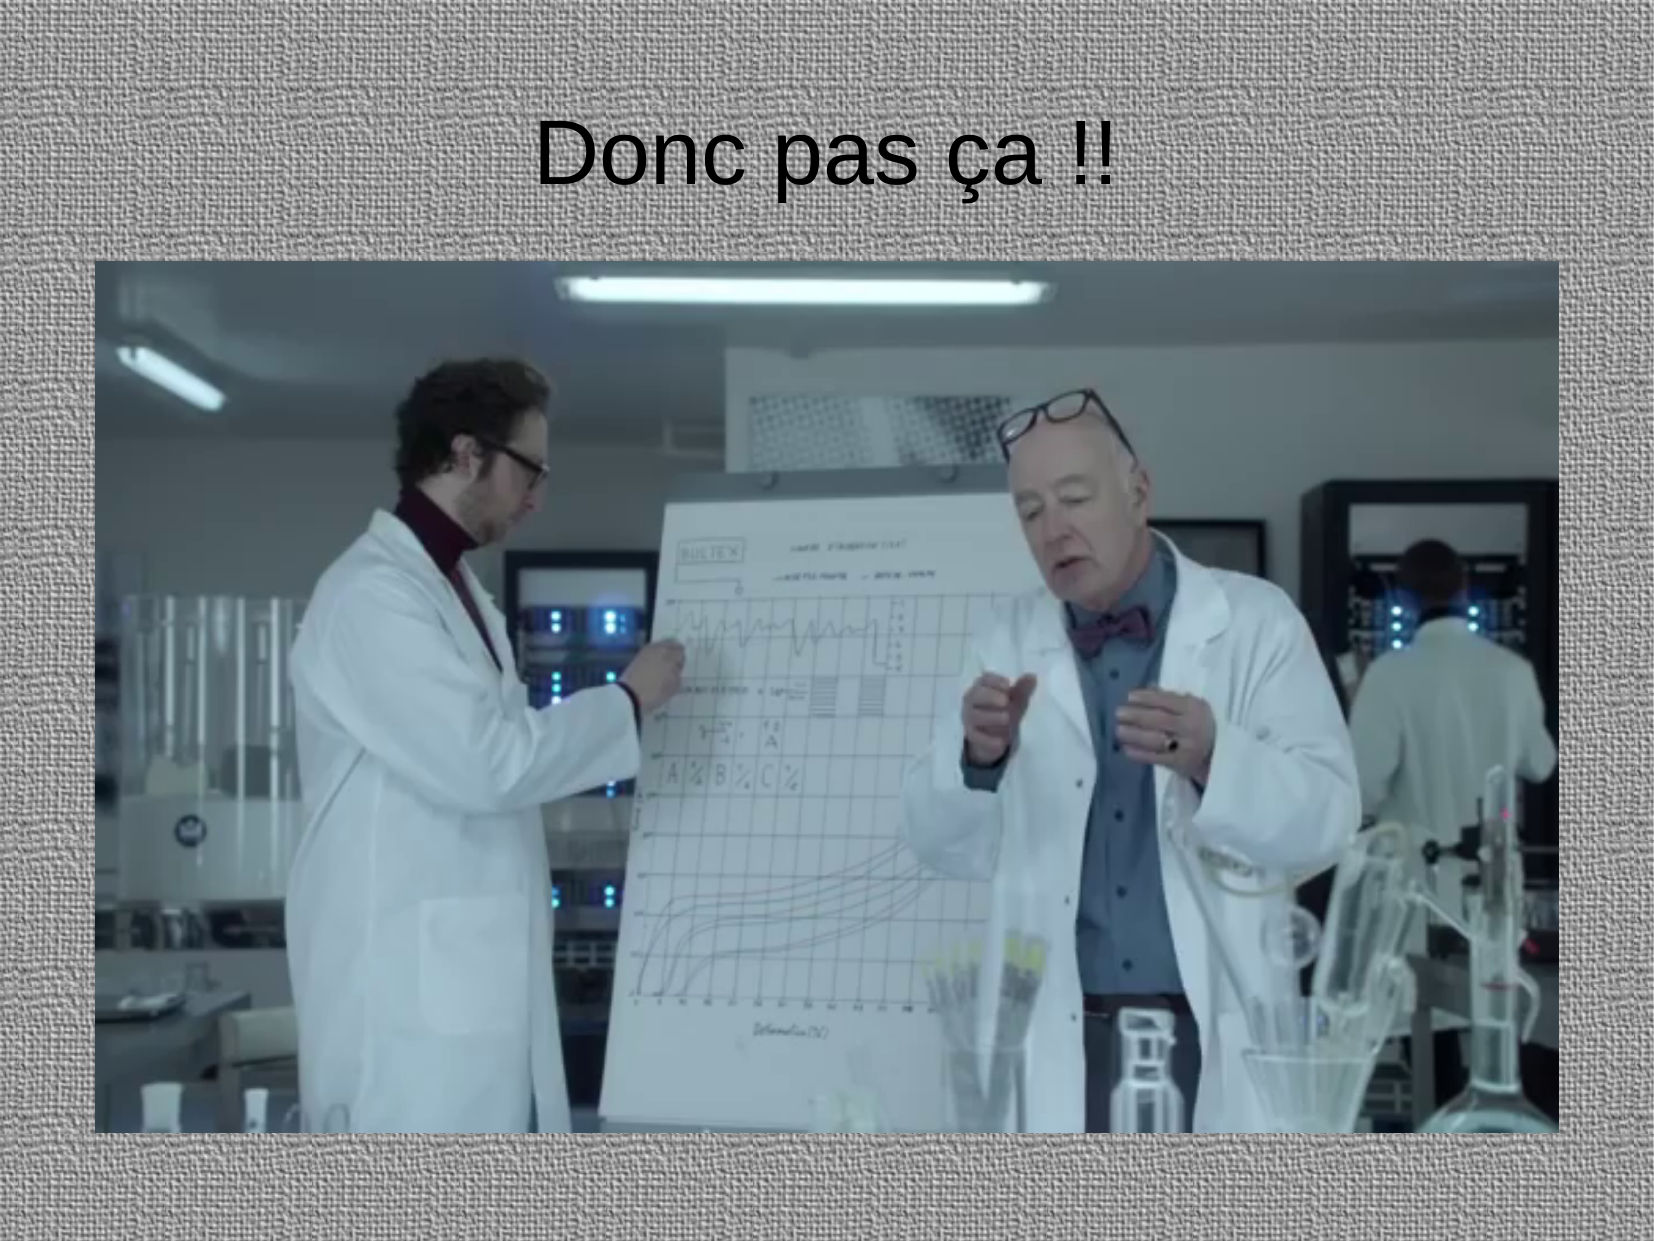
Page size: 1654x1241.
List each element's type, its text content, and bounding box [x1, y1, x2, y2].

title Donc pas ça !! [82, 49, 1571, 257]
picture [0, 0, 1654, 1241]
text_box [94, 261, 1560, 1134]
